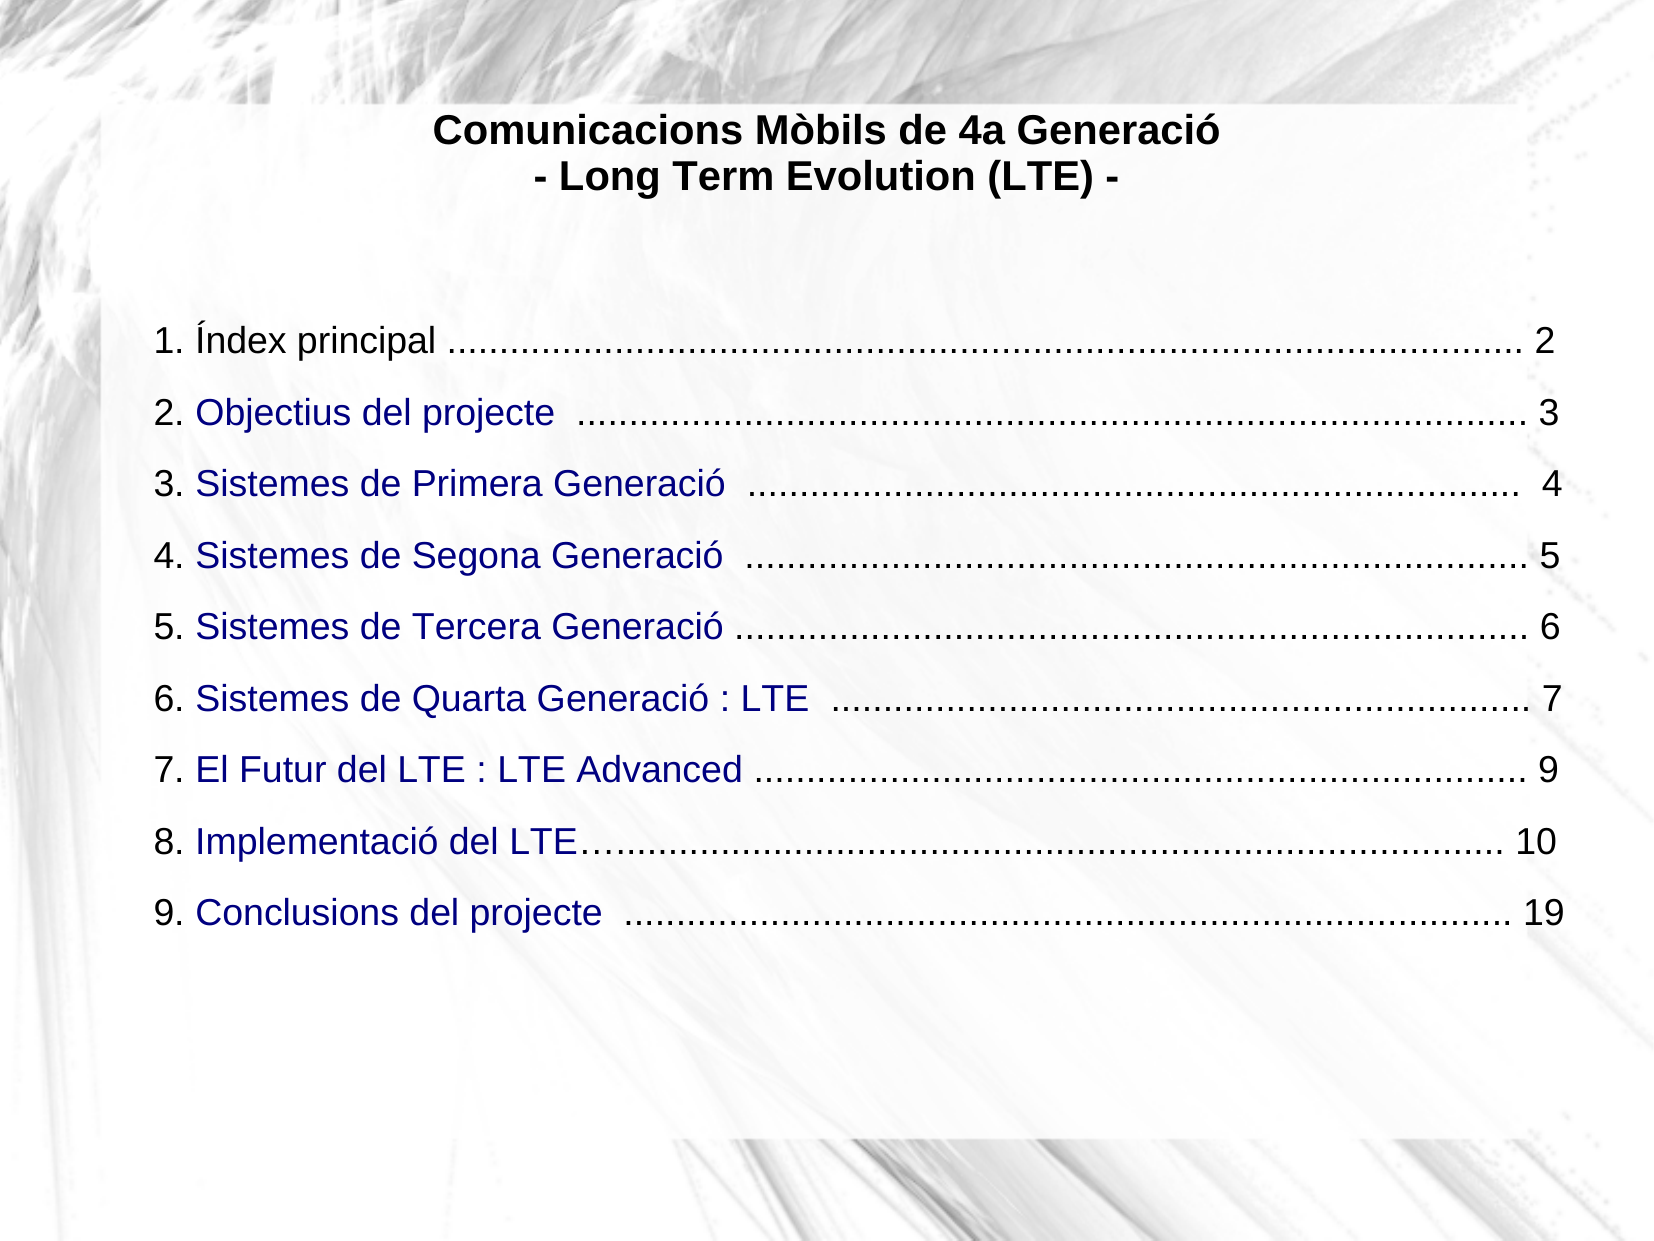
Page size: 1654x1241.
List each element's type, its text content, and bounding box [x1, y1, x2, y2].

picture [0, 0, 1654, 1241]
title Comunicacions Mòbils de 4a Generació - Long Term Evolution (LTE) - [82, 49, 1571, 257]
list 1. Índex principal ....................................................................................................... 2 2. Objectius del projecte ........................................................................................... 3 3. Sistemes de Primera Generació .......................................................................... 4 4. Sistemes de Segona Generació ........................................................................... 5 5. Sistemes de Tercera Generació ............................................................................ 6 6. Sistemes de Quarta Generació : LTE ................................................................... 7 7. El Futur del LTE : LTE Advanced .......................................................................... 9 8. Implementació del LTE…..................................................................................... 10 9. Conclusions del projecte ..................................................................................... 19 [82, 319, 1571, 1034]
